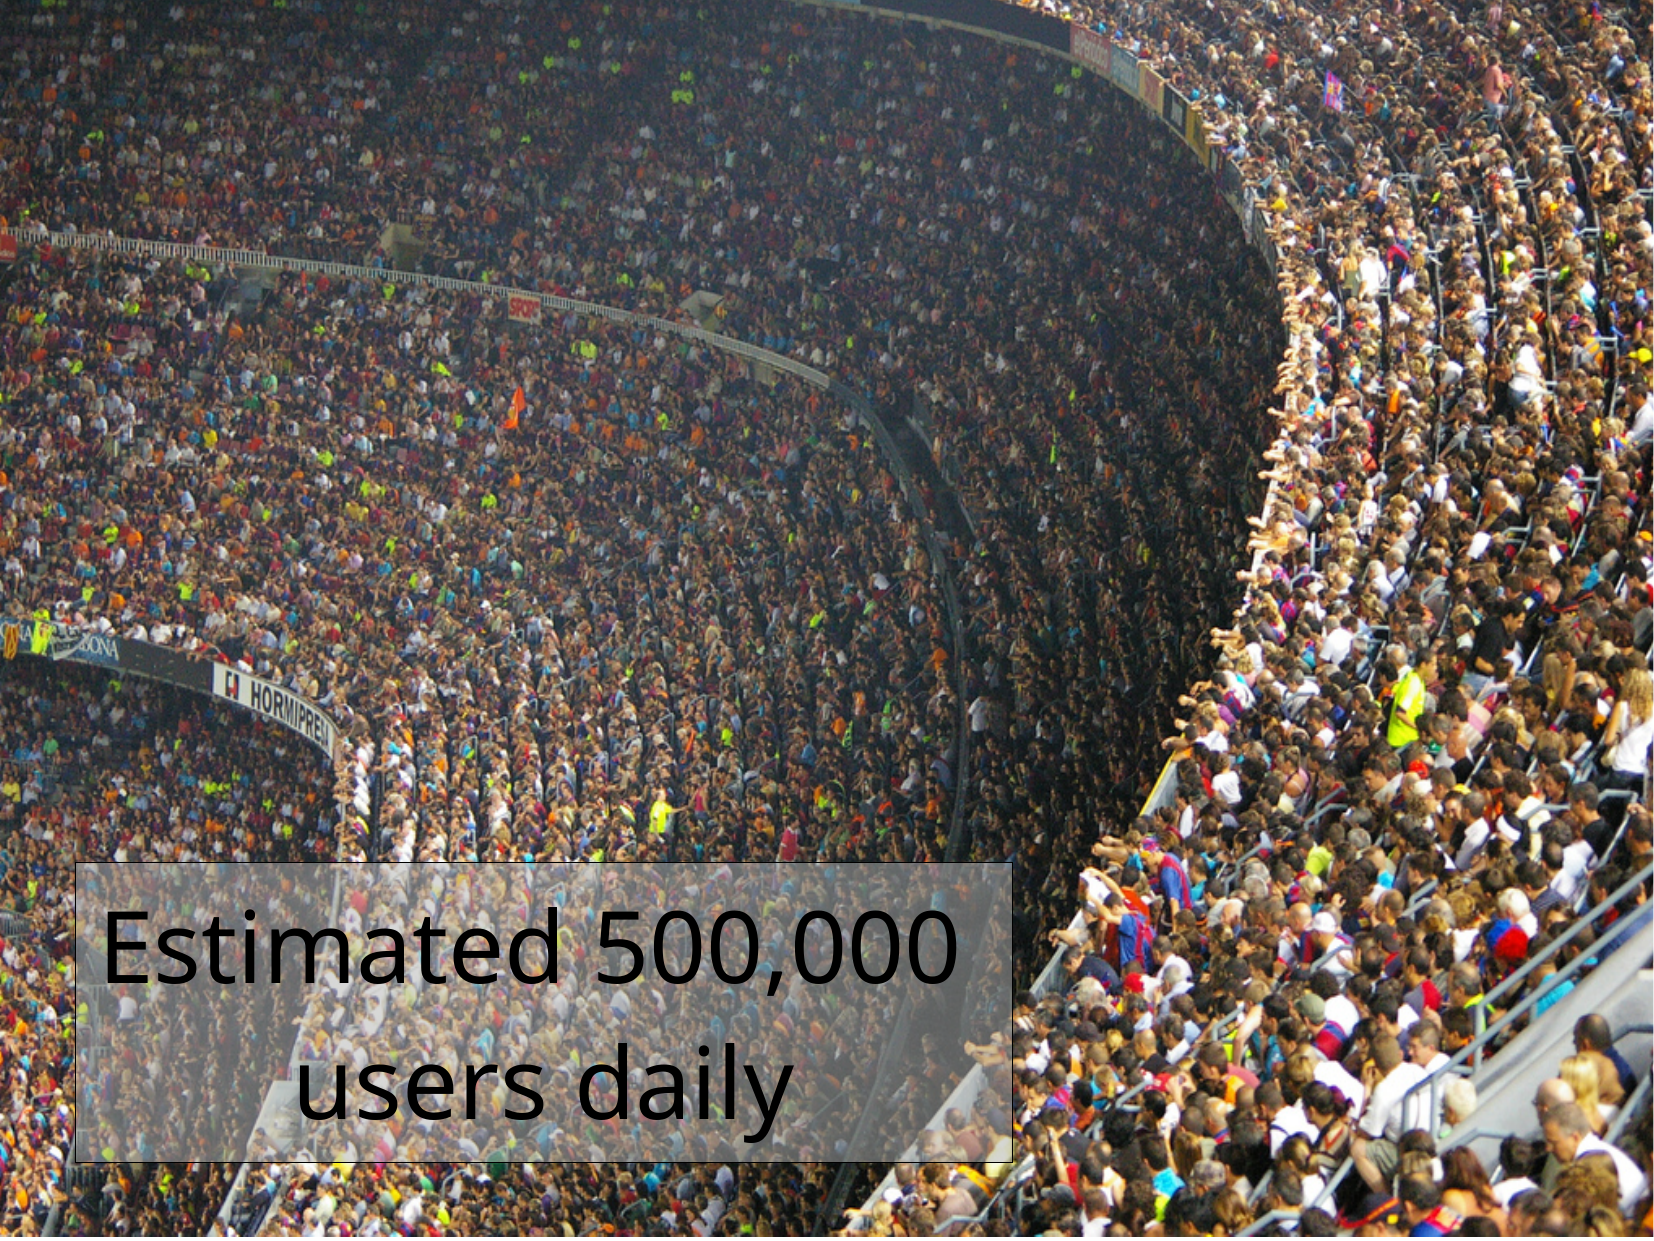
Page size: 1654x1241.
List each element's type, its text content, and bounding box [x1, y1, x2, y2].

picture [0, 0, 1654, 1237]
text_box [299, 150, 563, 208]
text_box Estimated 500,000 users daily [75, 862, 1013, 1163]
